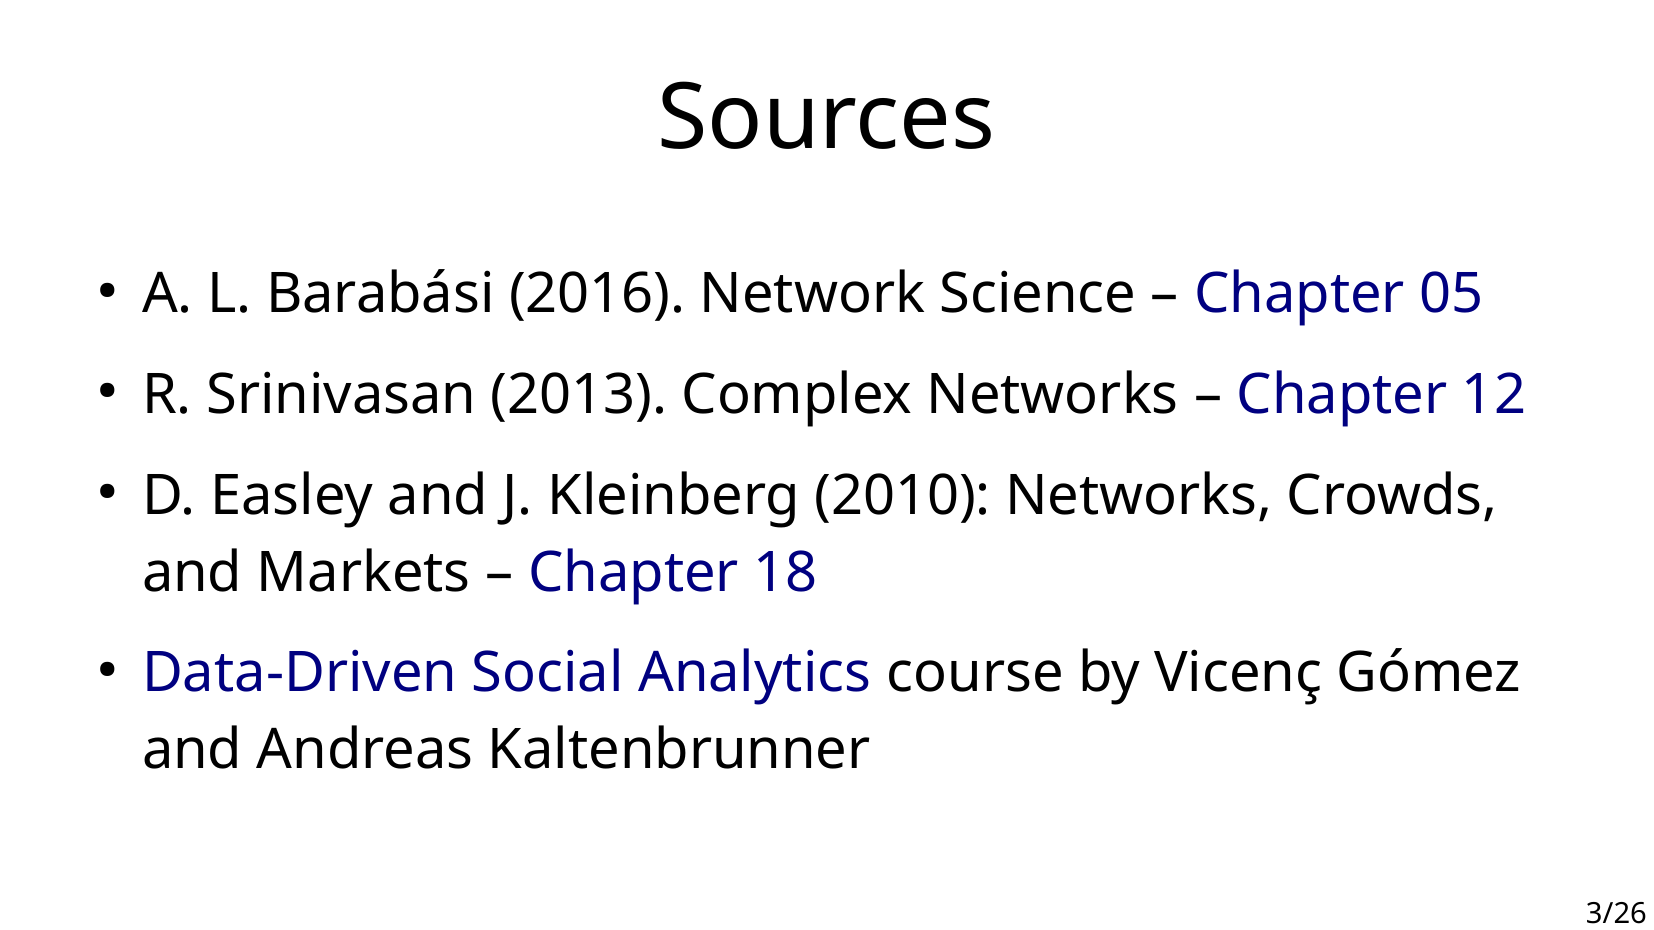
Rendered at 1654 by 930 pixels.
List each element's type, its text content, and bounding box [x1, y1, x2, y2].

list A. L. Barabási (2016). Network Science – Chapter 05 R. Srinivasan (2013). Complex Networks – Chapter 12 D. Easley and J. Kleinberg (2010): Networks, Crowds, and Markets – Chapter 18 Data-Driven Social Analytics course by Vicenç Gómez and Andreas Kaltenbrunner [82, 252, 1571, 793]
title Sources [82, 1, 1571, 225]
